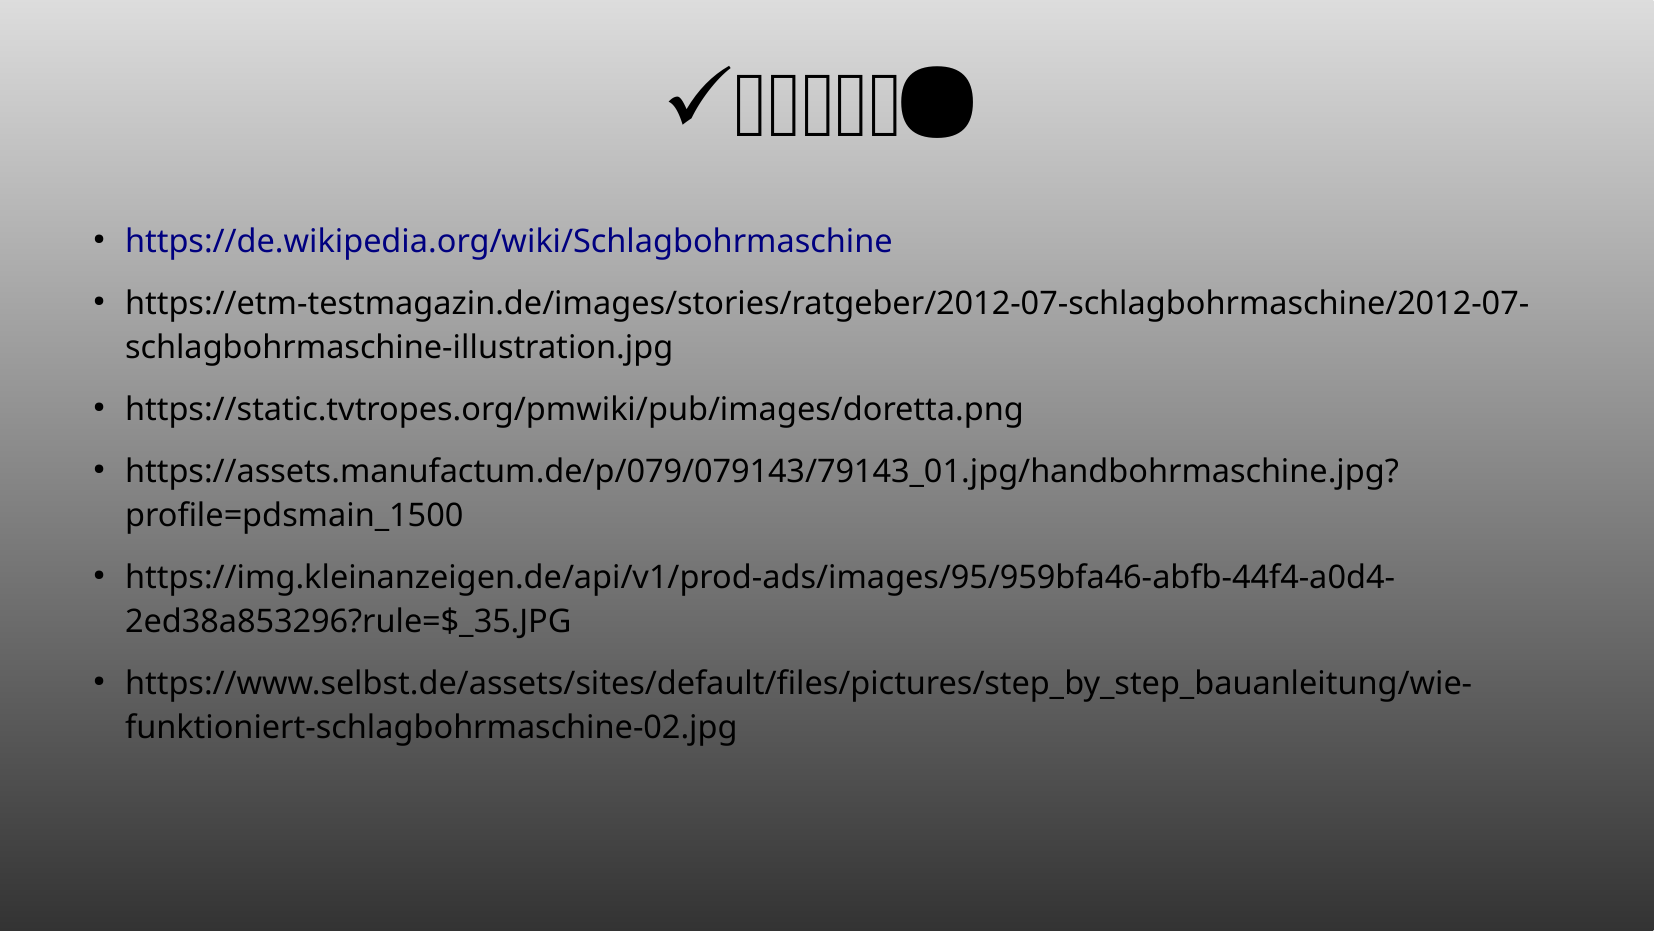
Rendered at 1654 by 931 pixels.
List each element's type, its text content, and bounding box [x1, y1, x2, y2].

list https://de.wikipedia.org/wiki/Schlagbohrmaschine https://etm-testmagazin.de/images/stories/ratgeber/2012-07-schlagbohrmaschine/2012-07-schlagbohrmaschine-illustration.jpg https://static.tvtropes.org/pmwiki/pub/images/doretta.png https://assets.manufactum.de/p/079/079143/79143_01.jpg/handbohrmaschine.jpg?profile=pdsmain_1500 https://img.kleinanzeigen.de/api/v1/prod-ads/images/95/959bfa46-abfb-44f4-a0d4-2ed38a853296?rule=$_35.JPG https://www.selbst.de/assets/sites/default/files/pictures/step_by_step_bauanleitung/wie-funktioniert-schlagbohrmaschine-02.jpg [82, 217, 1571, 758]
title Quellen [82, 37, 1571, 193]
